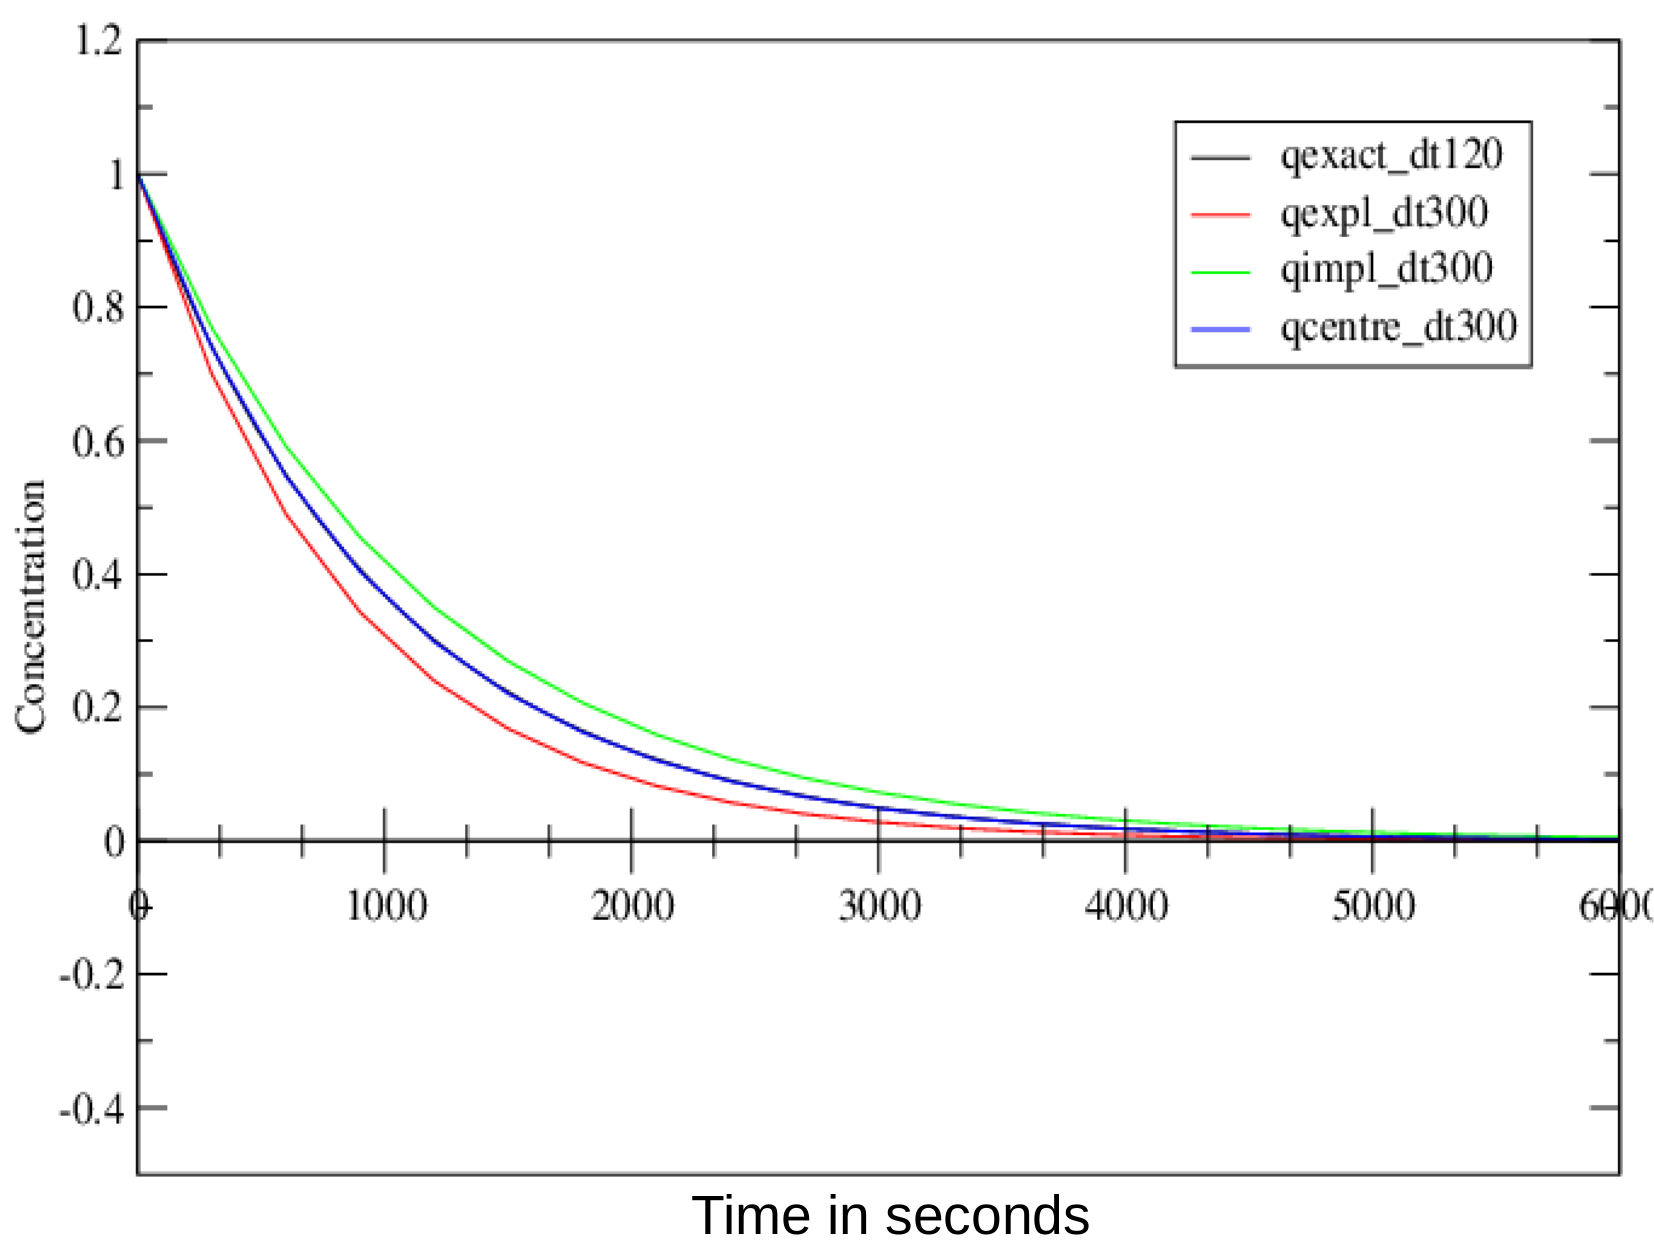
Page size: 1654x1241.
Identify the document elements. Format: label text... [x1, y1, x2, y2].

picture [10, 20, 1654, 1235]
text_box Time in seconds [676, 1177, 1107, 1241]
